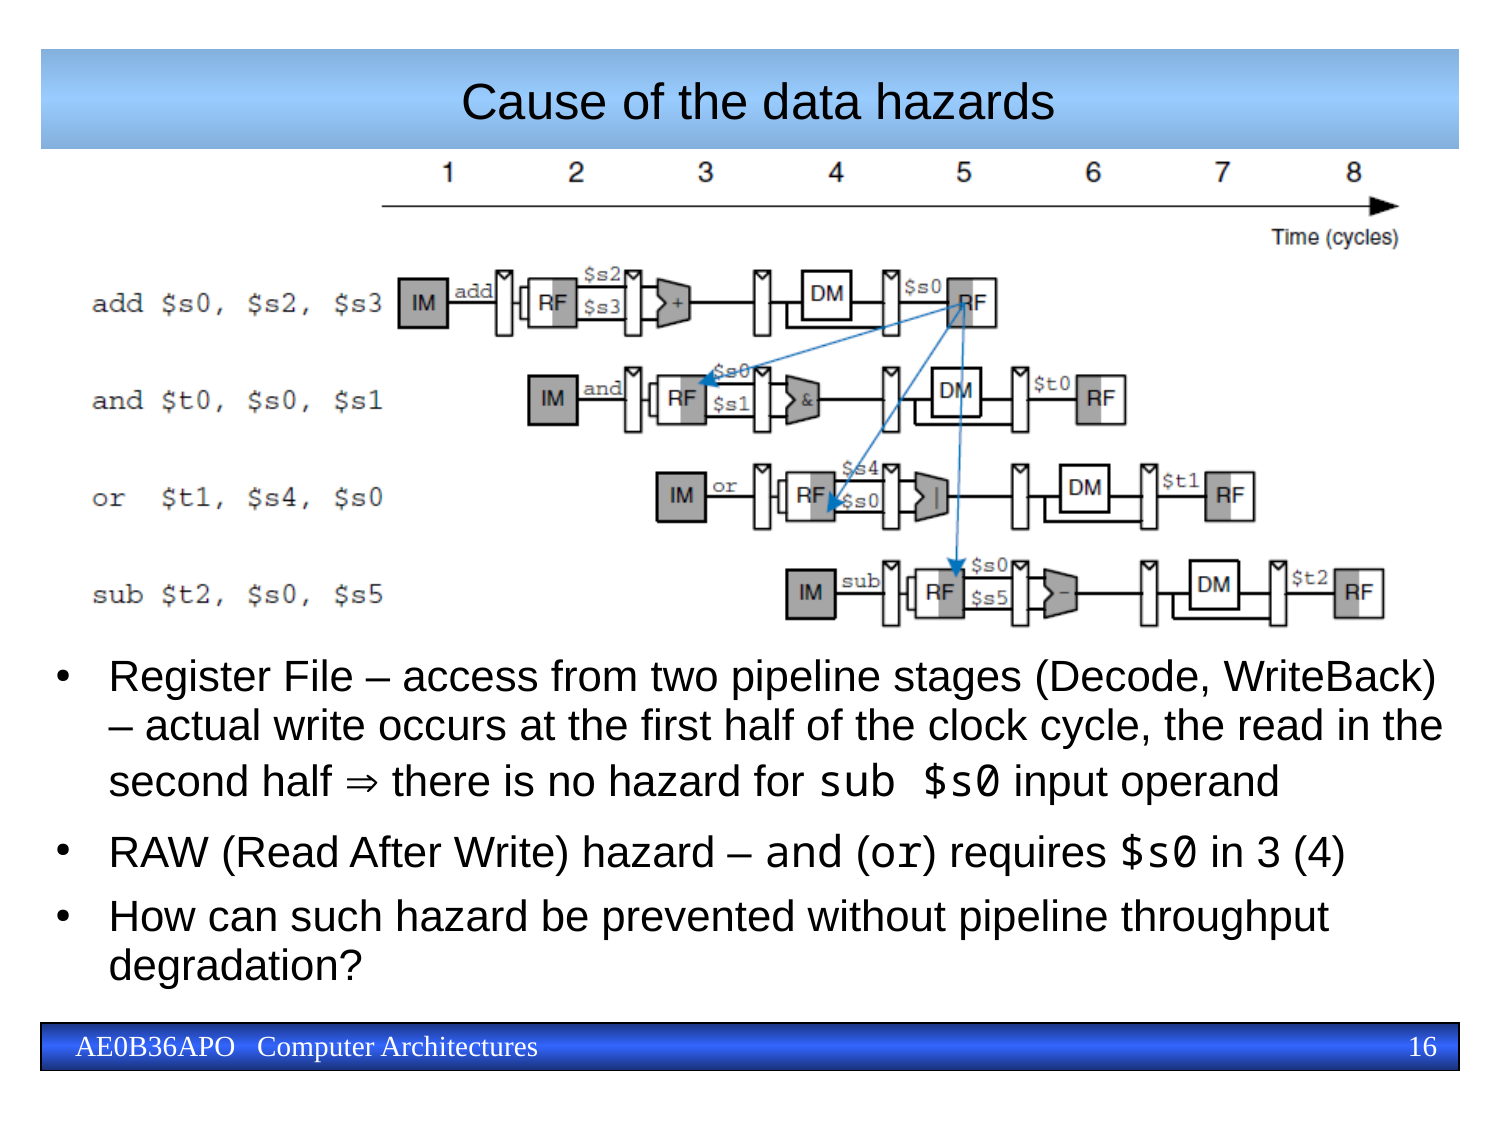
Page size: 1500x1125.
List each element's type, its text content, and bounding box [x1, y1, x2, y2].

picture [71, 149, 1411, 647]
list Register File – access from two pipeline stages (Decode, WriteBack) – actual write occurs at the first half of the clock cycle, the read in the second half ⇒ there is no hazard for sub $s0 input operand RAW (Read After Write) hazard – and (or) requires $s0 in 3 (4) How can such hazard be prevented without pipeline throughput degradation? [22, 644, 1462, 1068]
title Cause of the data hazards [41, 49, 1459, 149]
